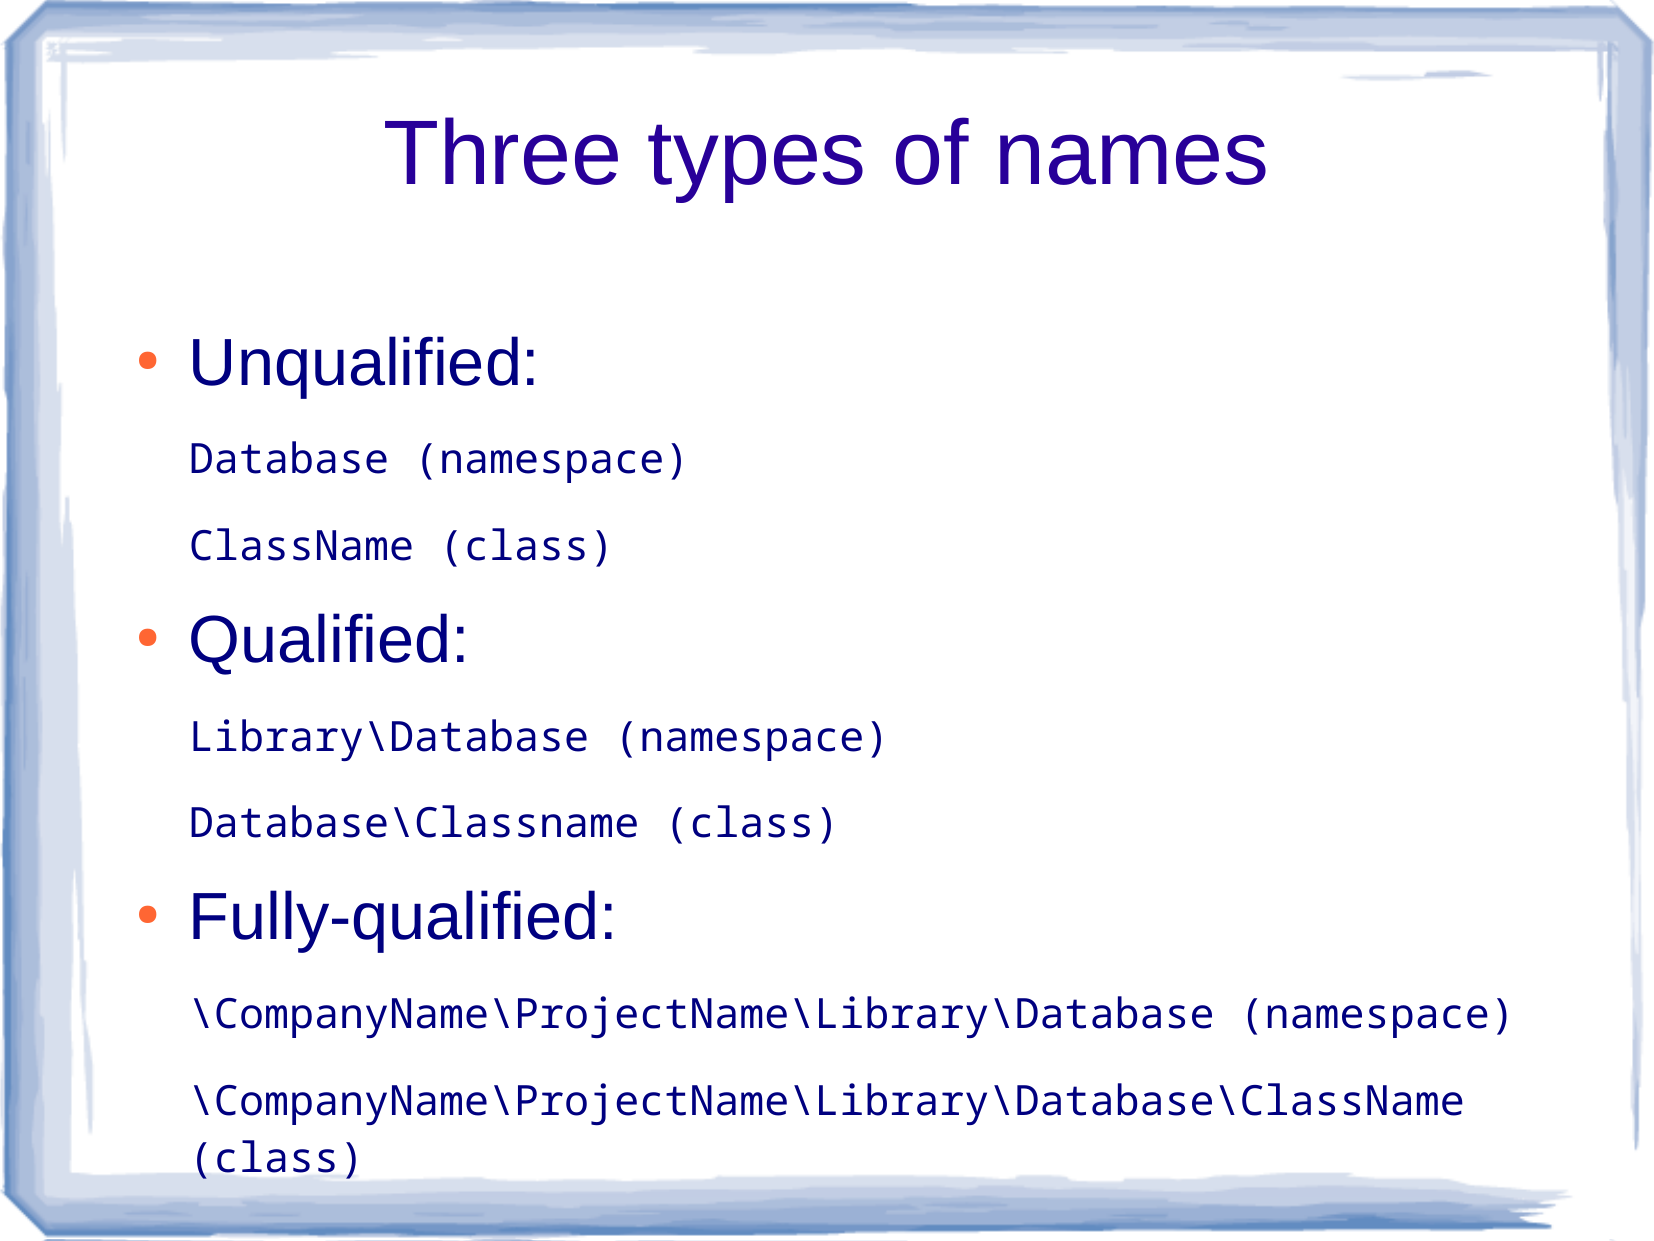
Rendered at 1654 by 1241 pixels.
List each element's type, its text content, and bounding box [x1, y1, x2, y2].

picture [0, 0, 1654, 1241]
list Unqualified: Database (namespace) ClassName (class) Qualified: Library\Database (namespace) Database\Classname (class) Fully-qualified: \CompanyName\ProjectName\Library\Database (namespace) \CompanyName\ProjectName\Library\Database\ClassName (class) [118, 324, 1571, 1144]
title Three types of names [82, 49, 1571, 257]
